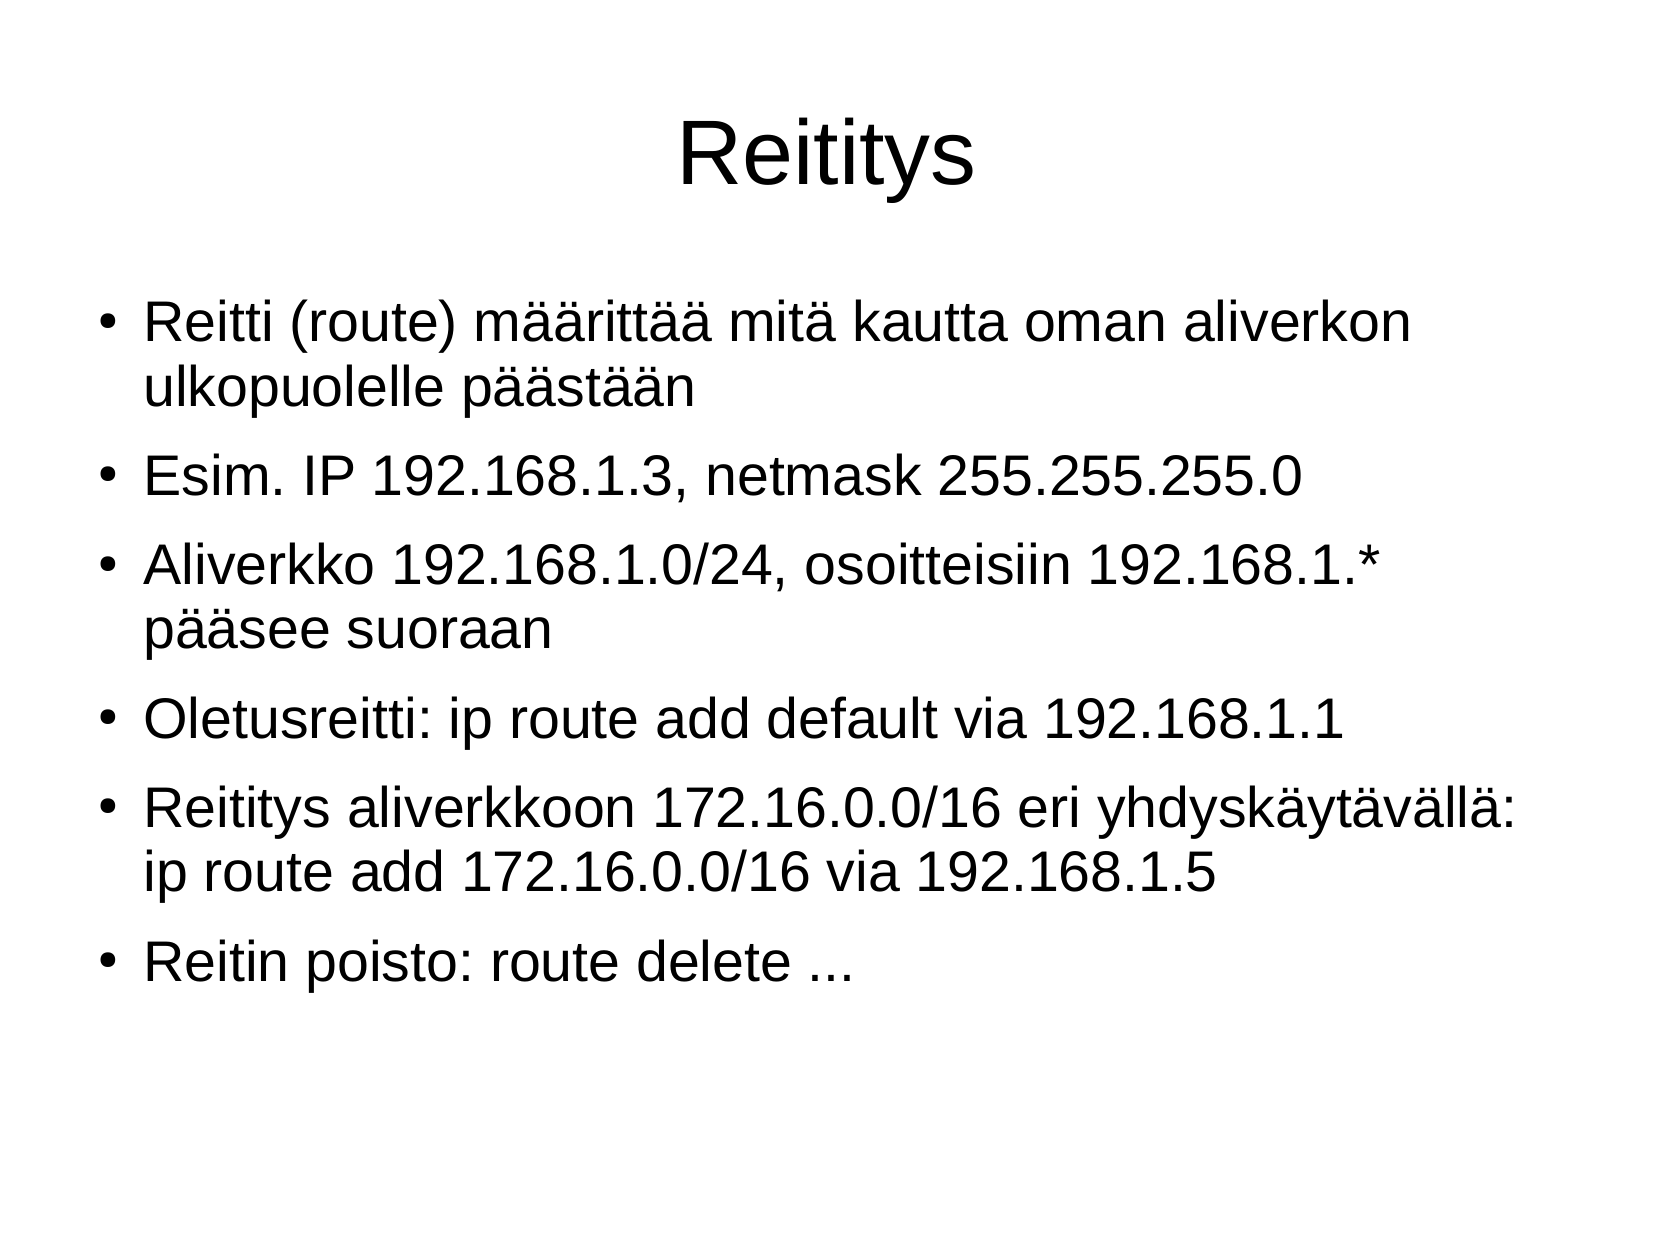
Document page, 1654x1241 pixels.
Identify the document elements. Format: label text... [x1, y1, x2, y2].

title Reititys [82, 49, 1571, 257]
list Reitti (route) määrittää mitä kautta oman aliverkon ulkopuolelle päästään Esim. IP 192.168.1.3, netmask 255.255.255.0 Aliverkko 192.168.1.0/24, osoitteisiin 192.168.1.* pääsee suoraan Oletusreitti: ip route add default via 192.168.1.1 Reititys aliverkkoon 172.16.0.0/16 eri yhdyskäytävällä: ip route add 172.16.0.0/16 via 192.168.1.5 Reitin poisto: route delete ... [82, 290, 1571, 1010]
